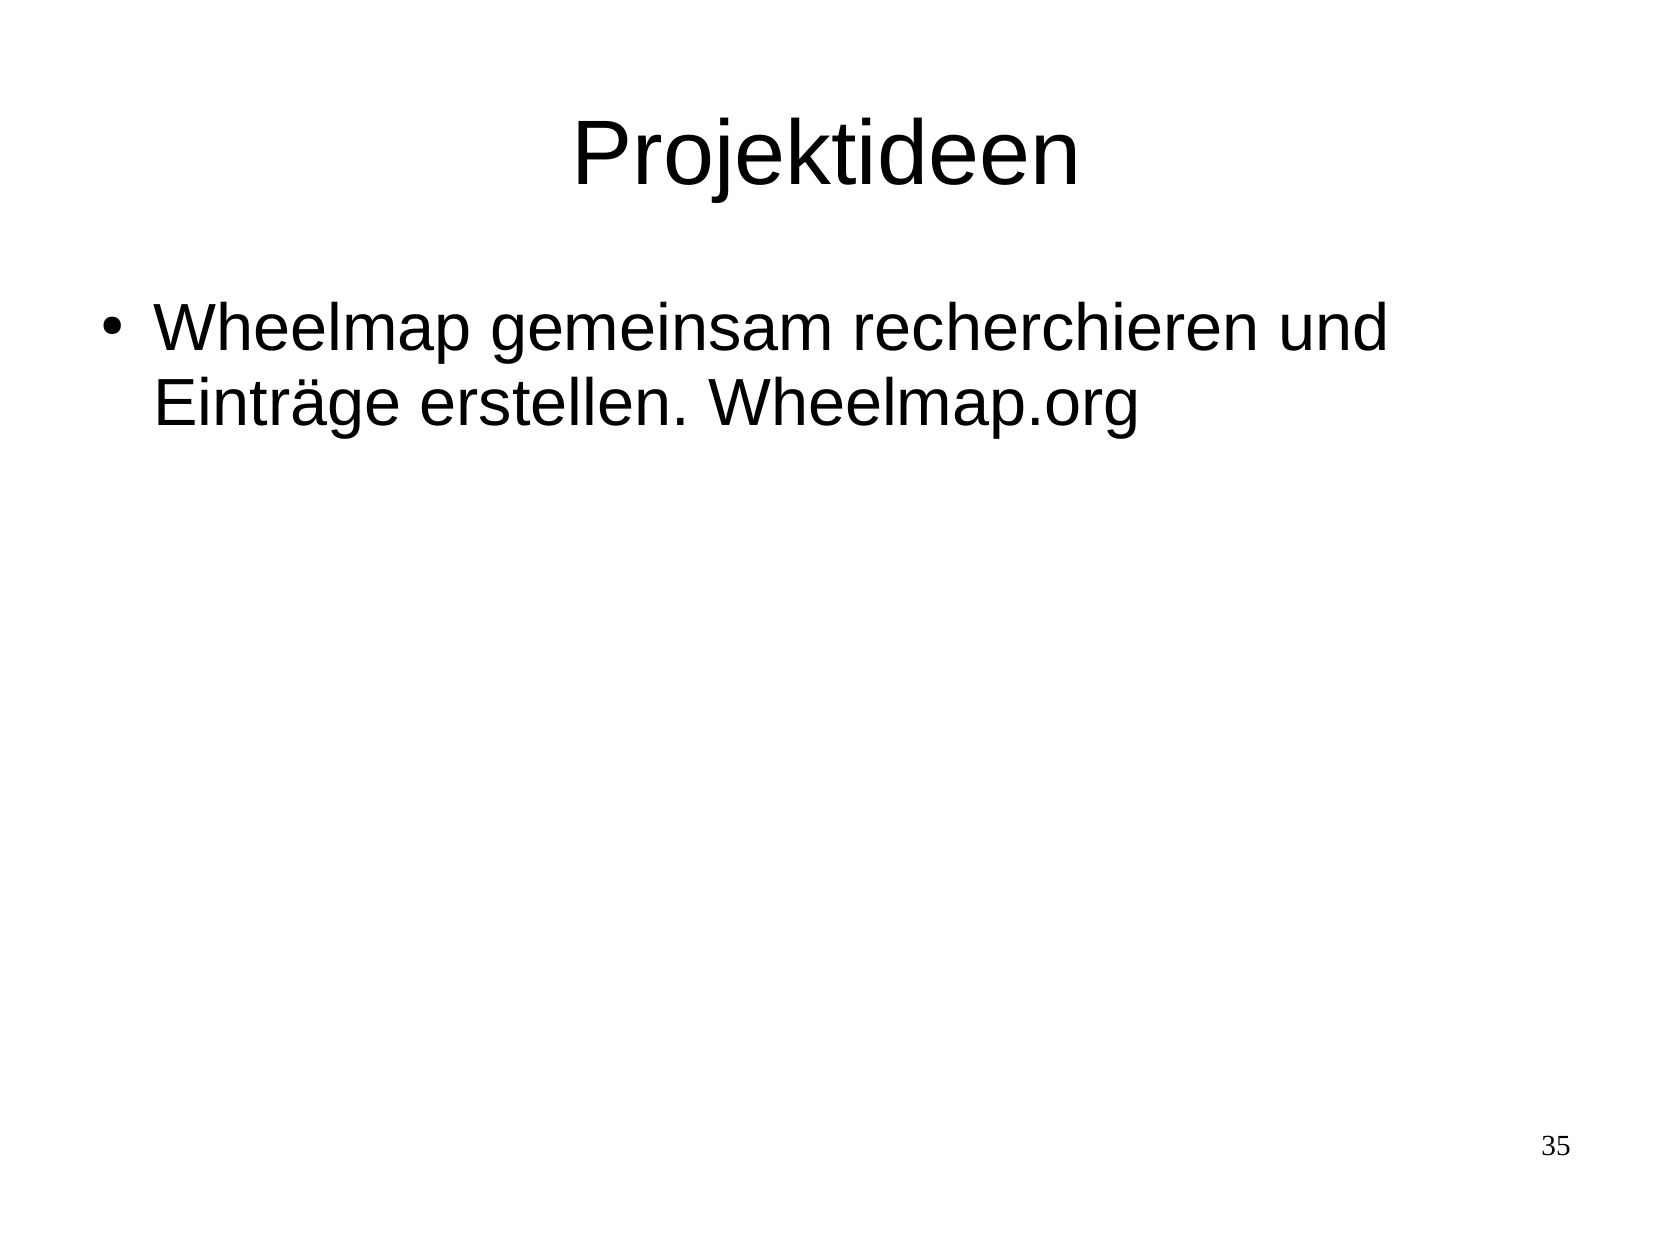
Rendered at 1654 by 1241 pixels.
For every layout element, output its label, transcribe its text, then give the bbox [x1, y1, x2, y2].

title Projektideen [82, 49, 1571, 257]
list Wheelmap gemeinsam recherchieren und Einträge erstellen. Wheelmap.org [82, 290, 1571, 1010]
